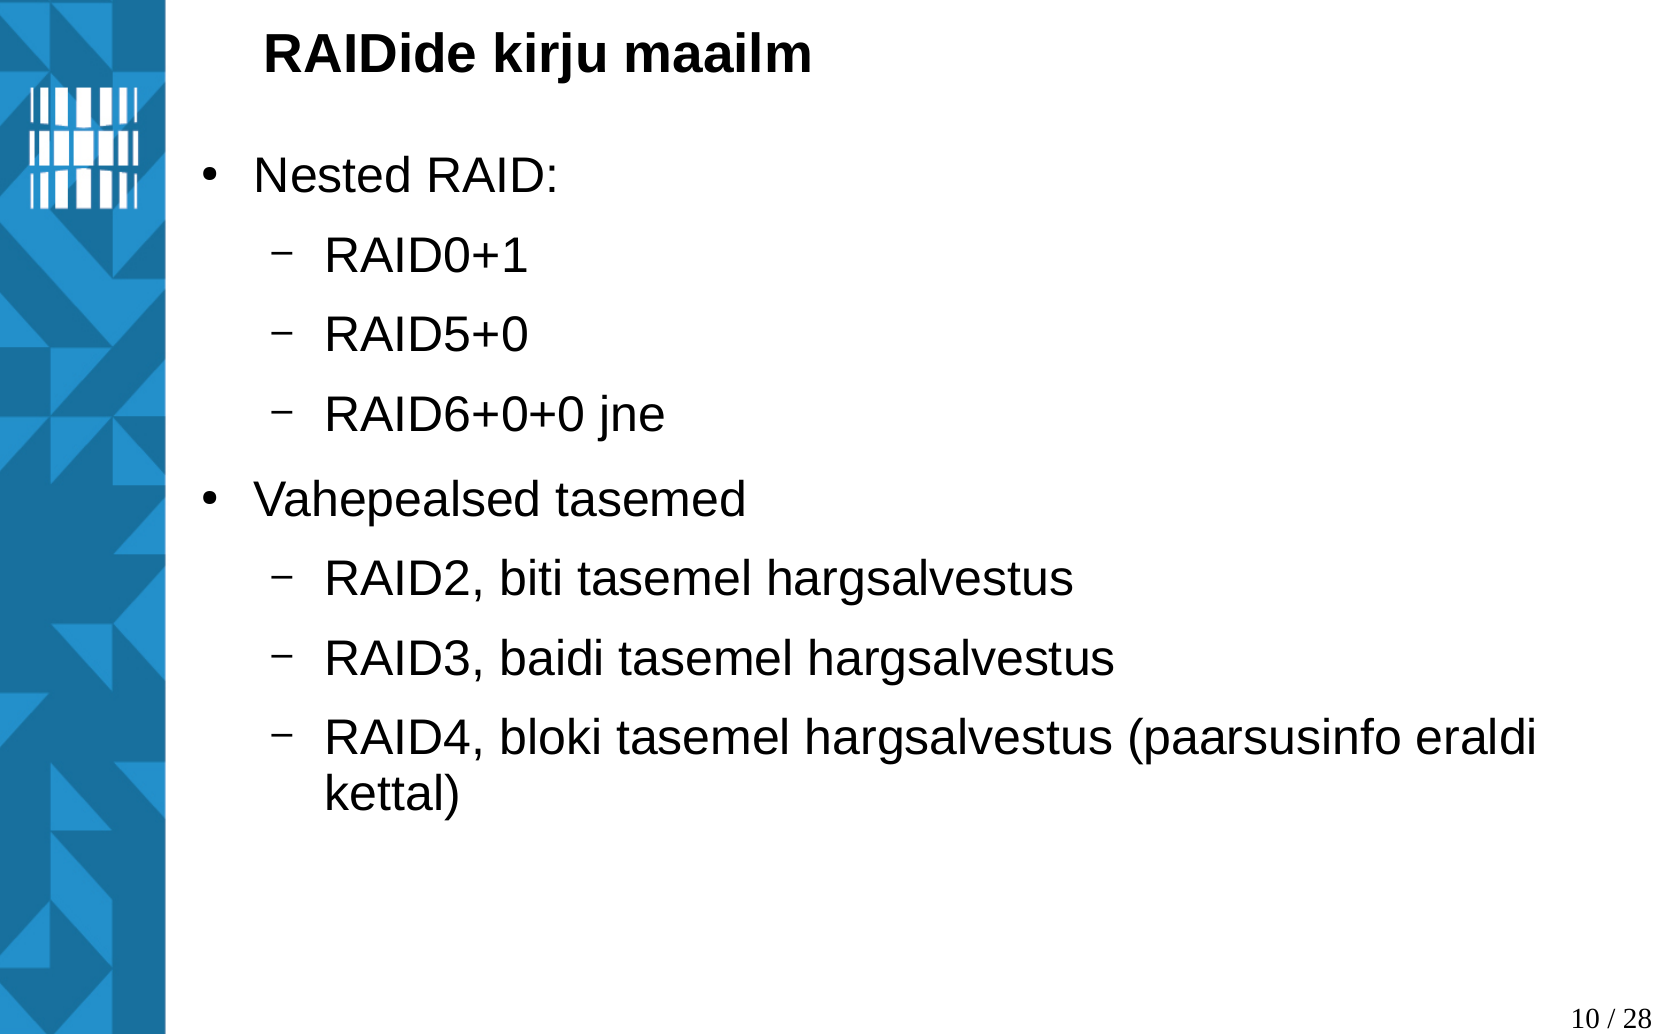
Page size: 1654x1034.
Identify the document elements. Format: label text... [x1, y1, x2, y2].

list Nested RAID: RAID0+1 RAID5+0 RAID6+0+0 jne Vahepealsed tasemed RAID2, biti tasemel hargsalvestus RAID3, baidi tasemel hargsalvestus RAID4, bloki tasemel hargsalvestus (paarsusinfo eraldi kettal) [183, 147, 1625, 841]
title RAIDide kirju maailm [263, 11, 1575, 95]
